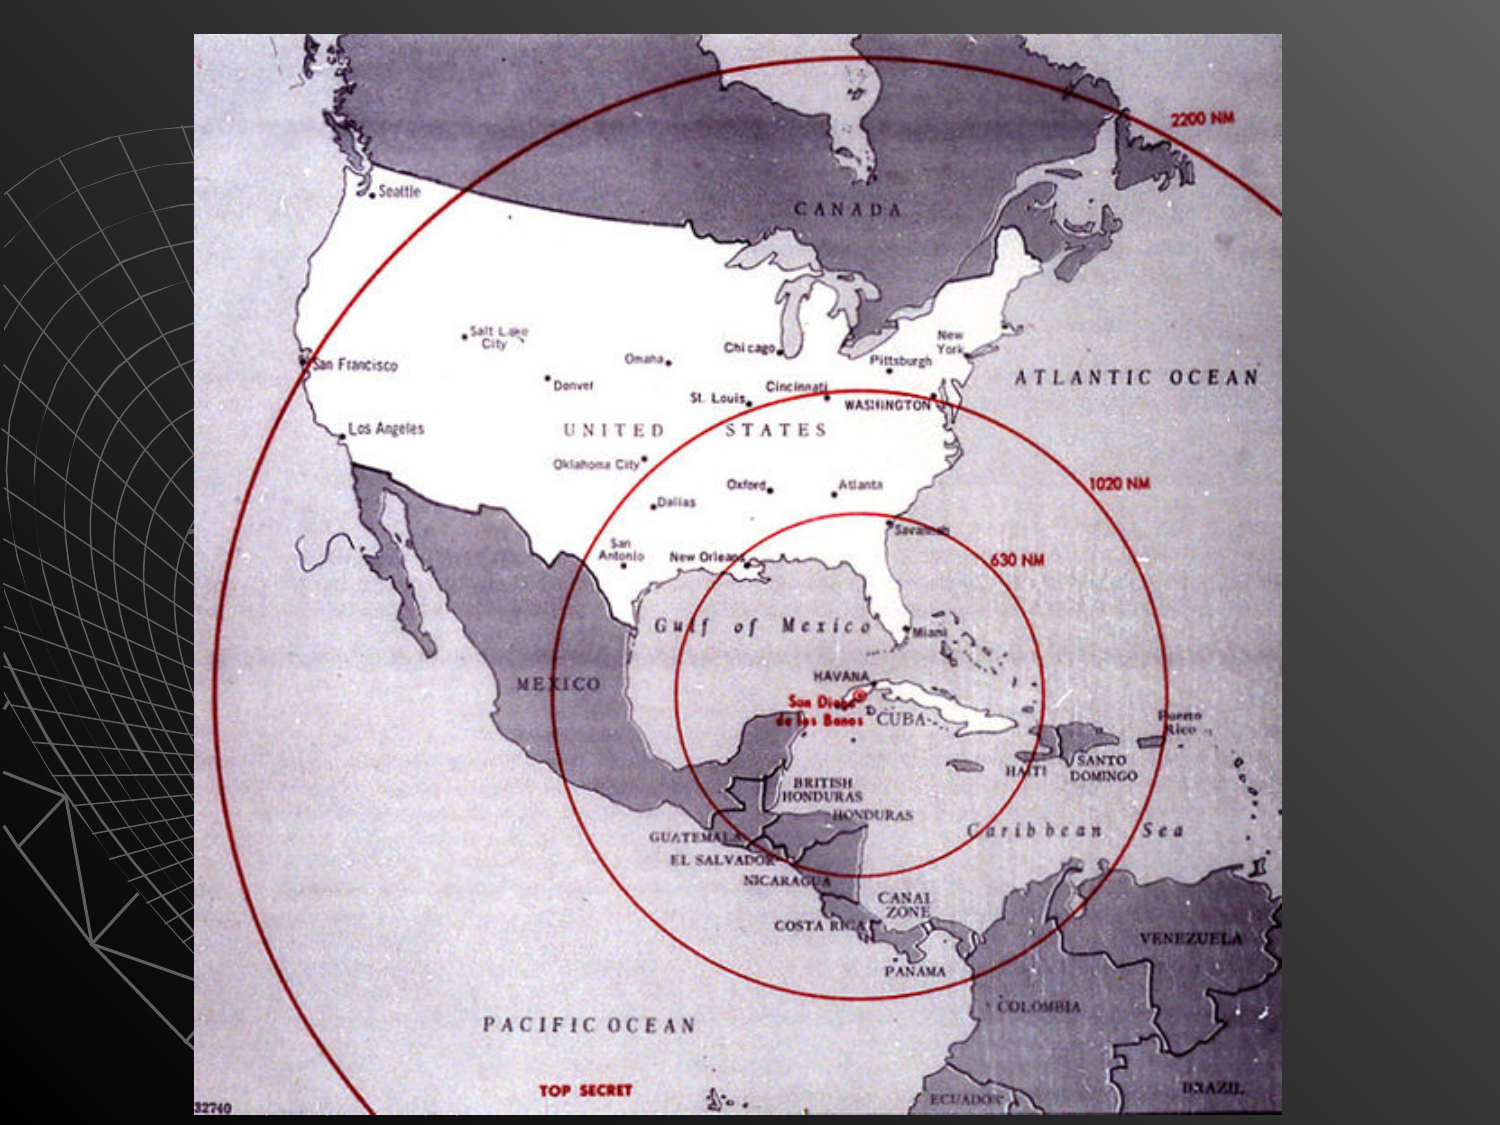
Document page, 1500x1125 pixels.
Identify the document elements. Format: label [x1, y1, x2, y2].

picture [194, 34, 1282, 1115]
